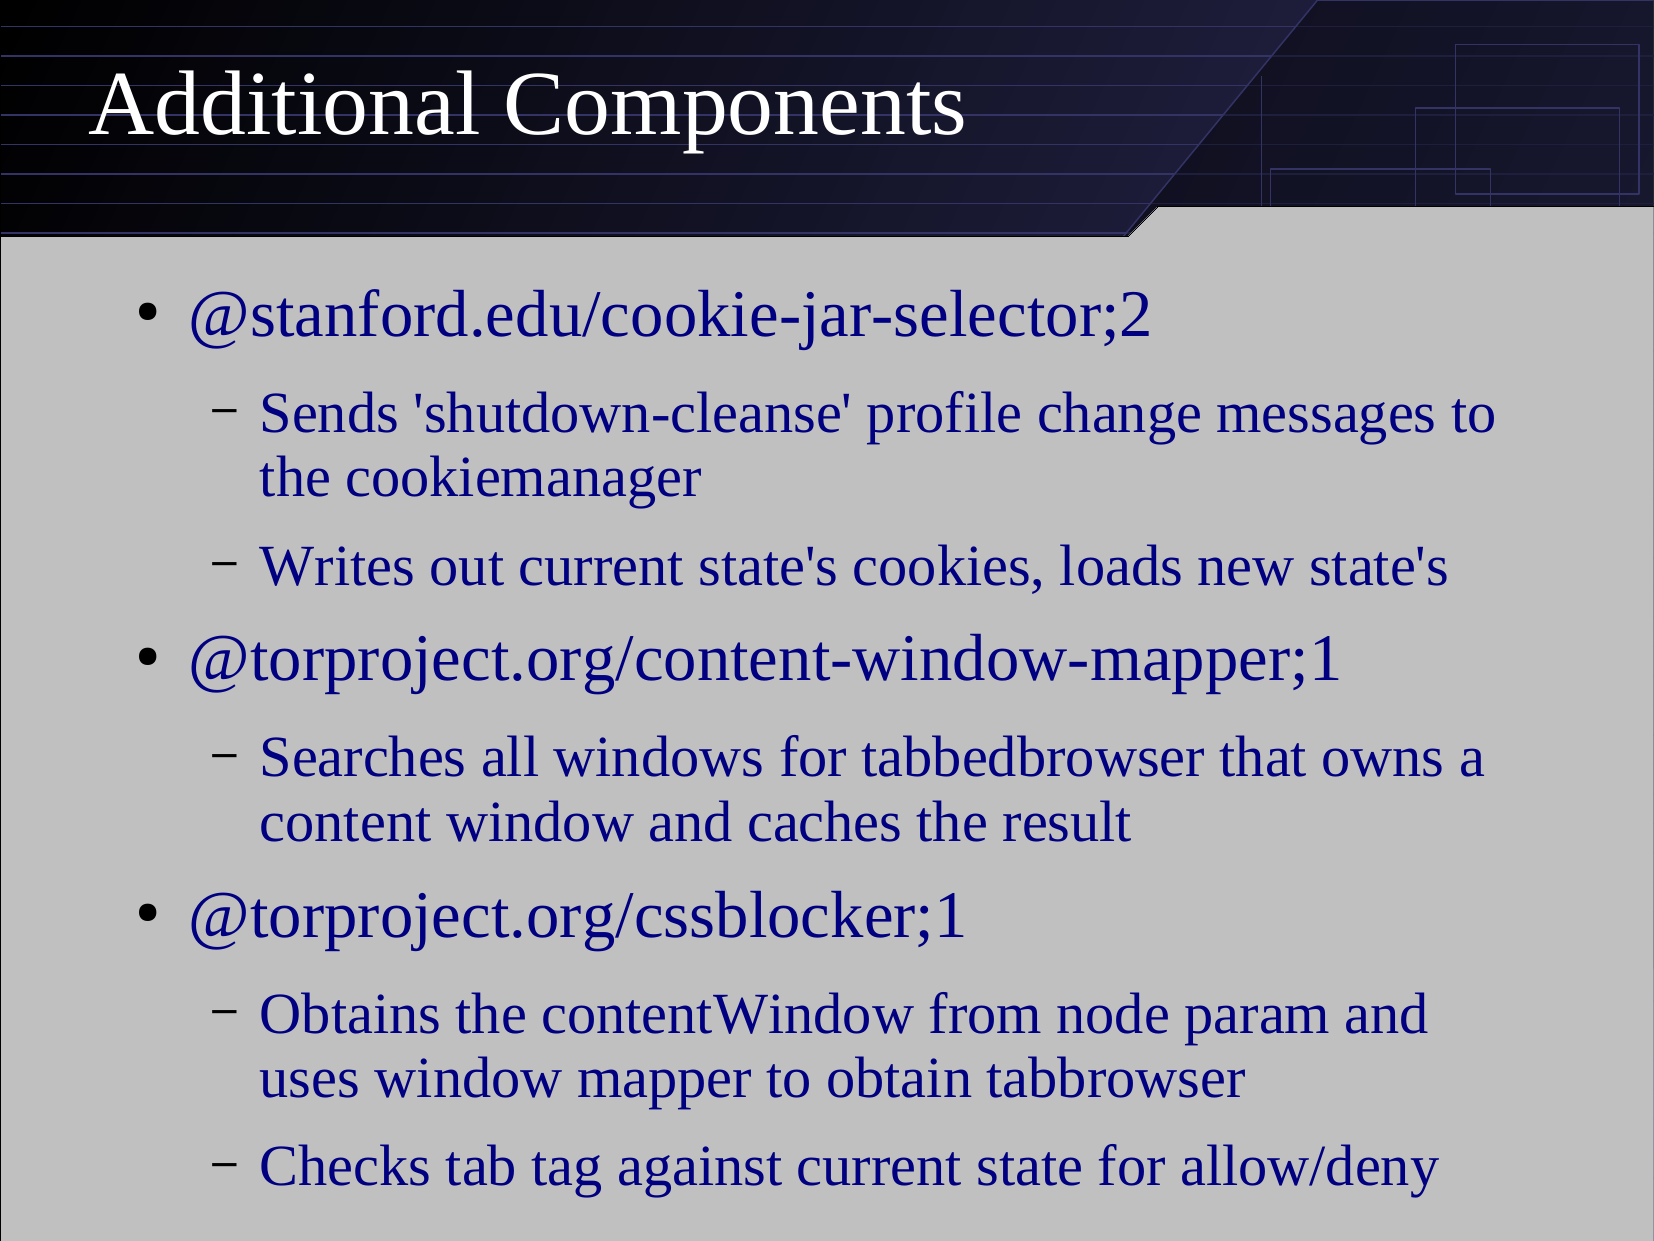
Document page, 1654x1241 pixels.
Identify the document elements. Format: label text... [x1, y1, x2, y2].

list @stanford.edu/cookie-jar-selector;2 Sends 'shutdown-cleanse' profile change messages to the cookiemanager Writes out current state's cookies, loads new state's @torproject.org/content-window-mapper;1 Searches all windows for tabbedbrowser that owns a content window and caches the result @torproject.org/cssblocker;1 Obtains the contentWindow from node param and uses window mapper to obtain tabbrowser Checks tab tag against current state for allow/deny [118, 276, 1531, 1199]
title Additional Components [88, 0, 1501, 208]
